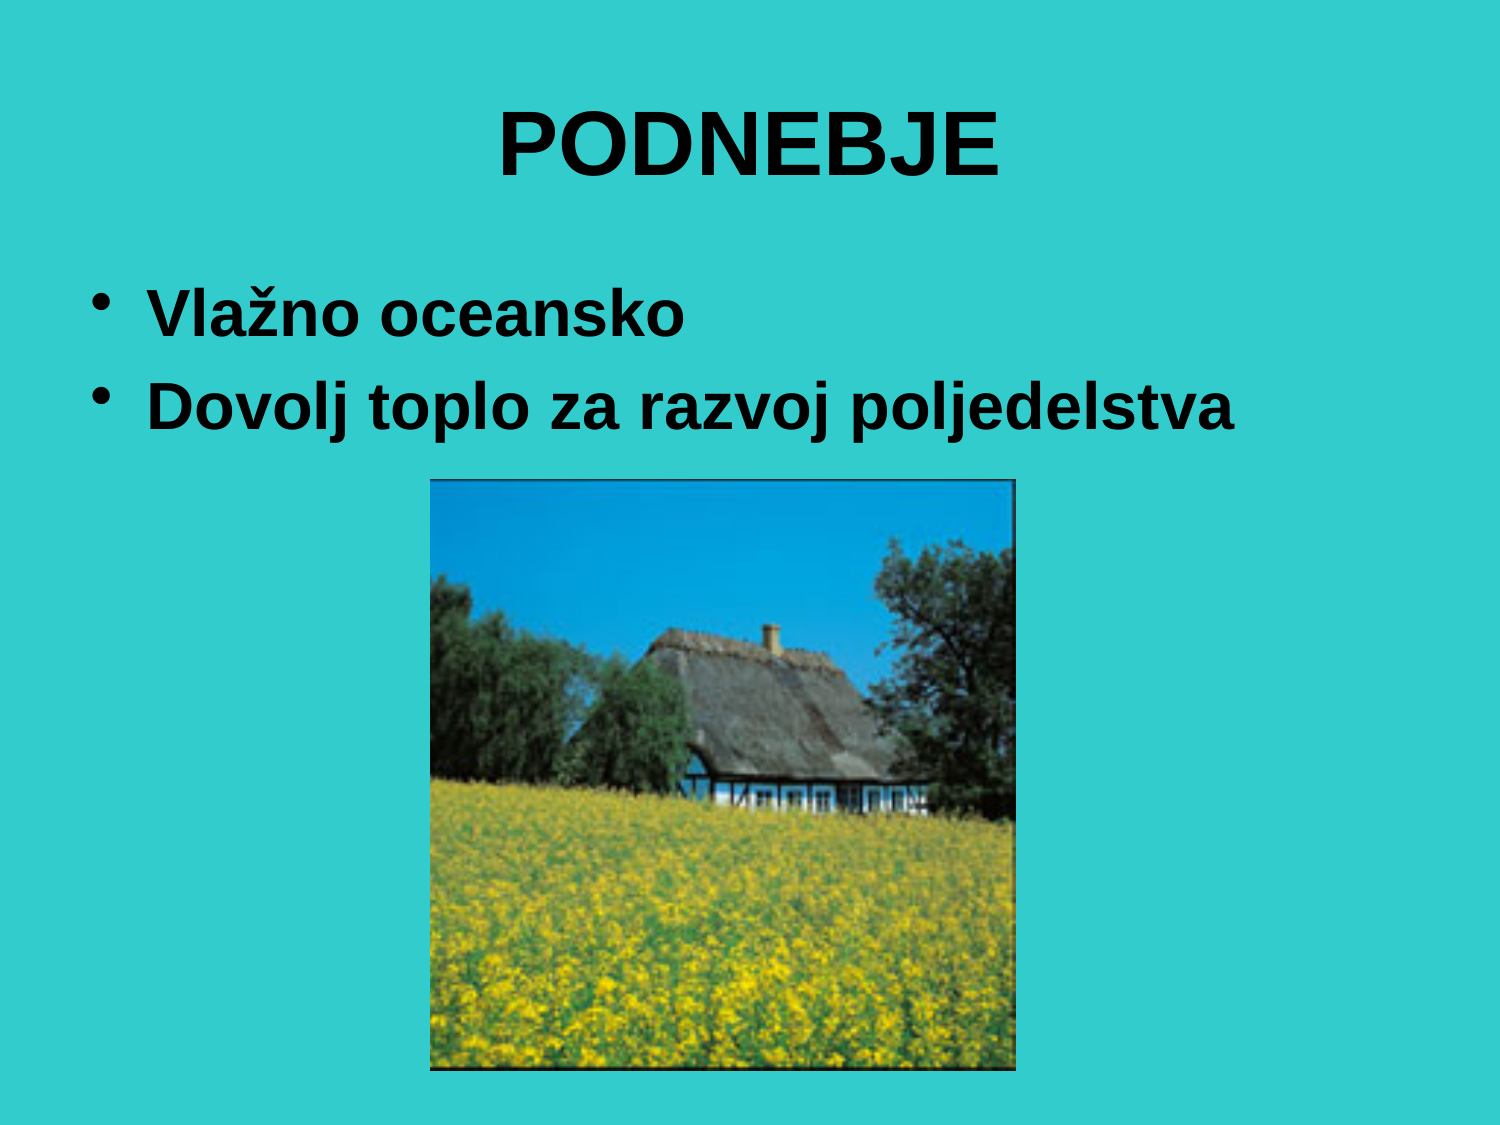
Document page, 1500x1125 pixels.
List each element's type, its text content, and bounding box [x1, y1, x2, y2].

picture [430, 479, 1016, 1071]
list Vlažno oceansko Dovolj toplo za razvoj poljedelstva [75, 262, 1425, 1005]
title PODNEBJE [75, 45, 1425, 233]
